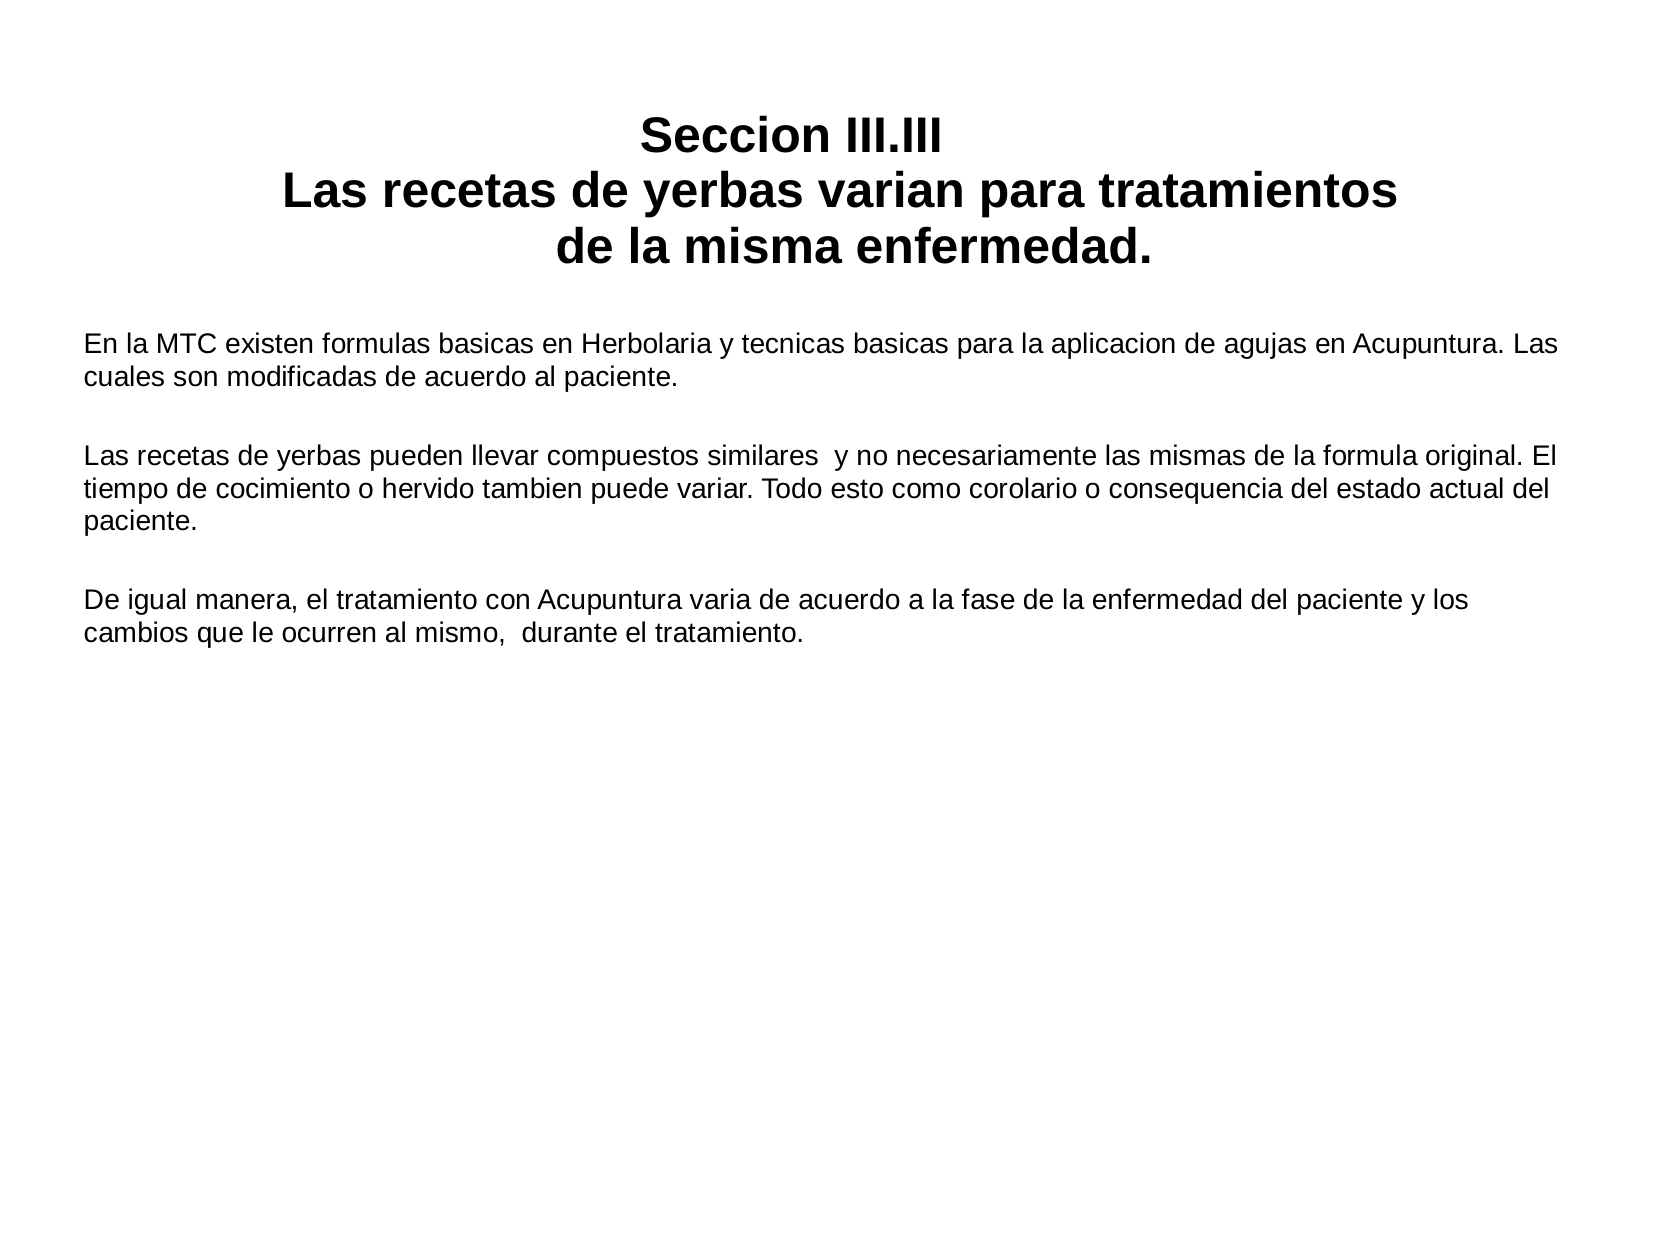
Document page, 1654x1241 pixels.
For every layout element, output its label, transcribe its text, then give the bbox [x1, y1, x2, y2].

title Seccion III.III Las recetas de yerbas varian para tratamientos de la misma enfermedad. [82, 30, 1571, 276]
chart [82, 290, 1565, 1106]
